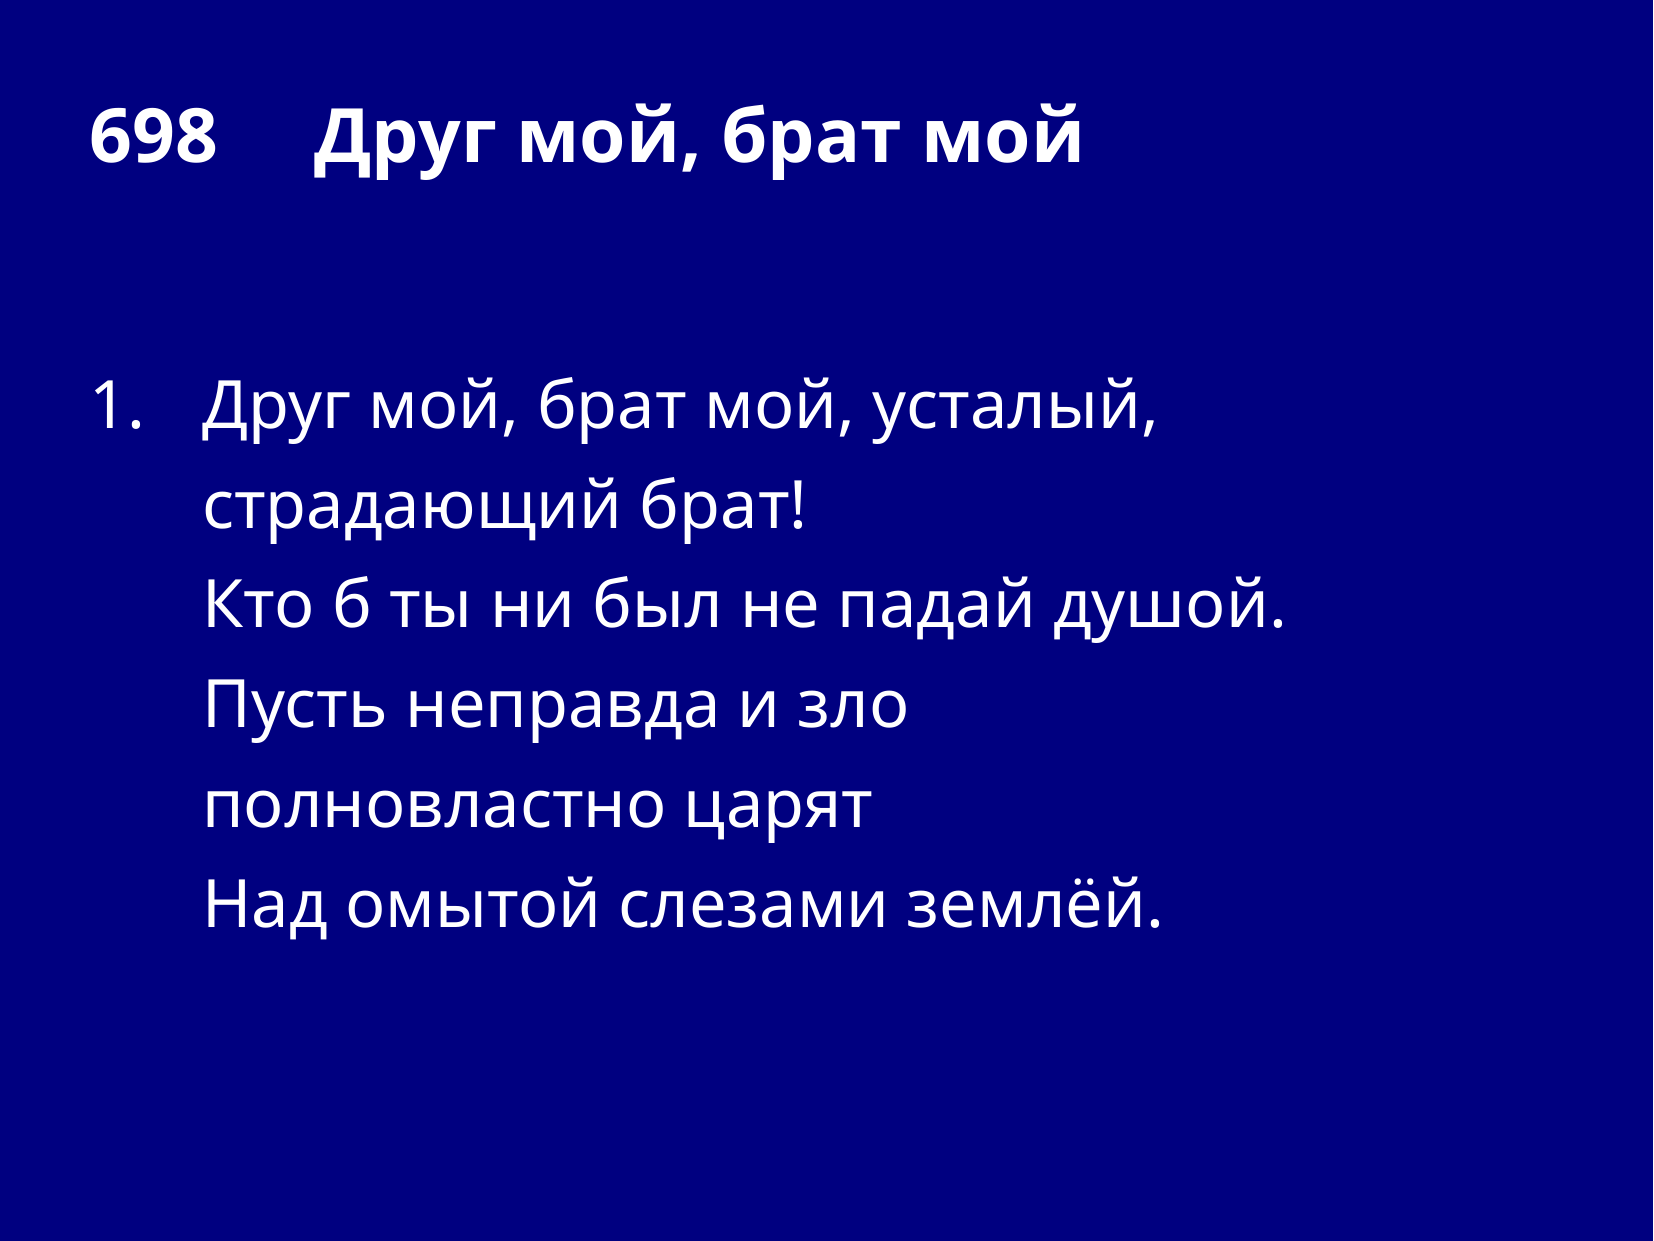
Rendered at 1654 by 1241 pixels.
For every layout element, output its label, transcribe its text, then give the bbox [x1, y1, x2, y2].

text_box 698 Друг мой, брат мой [75, 75, 1576, 188]
text_box 1. Друг мой, брат мой, усталый, страдающий брат! Кто б ты ни был не падай душой. Пусть неправда и зло полновластно царят Над омытой слезами землёй. [75, 188, 1576, 1163]
